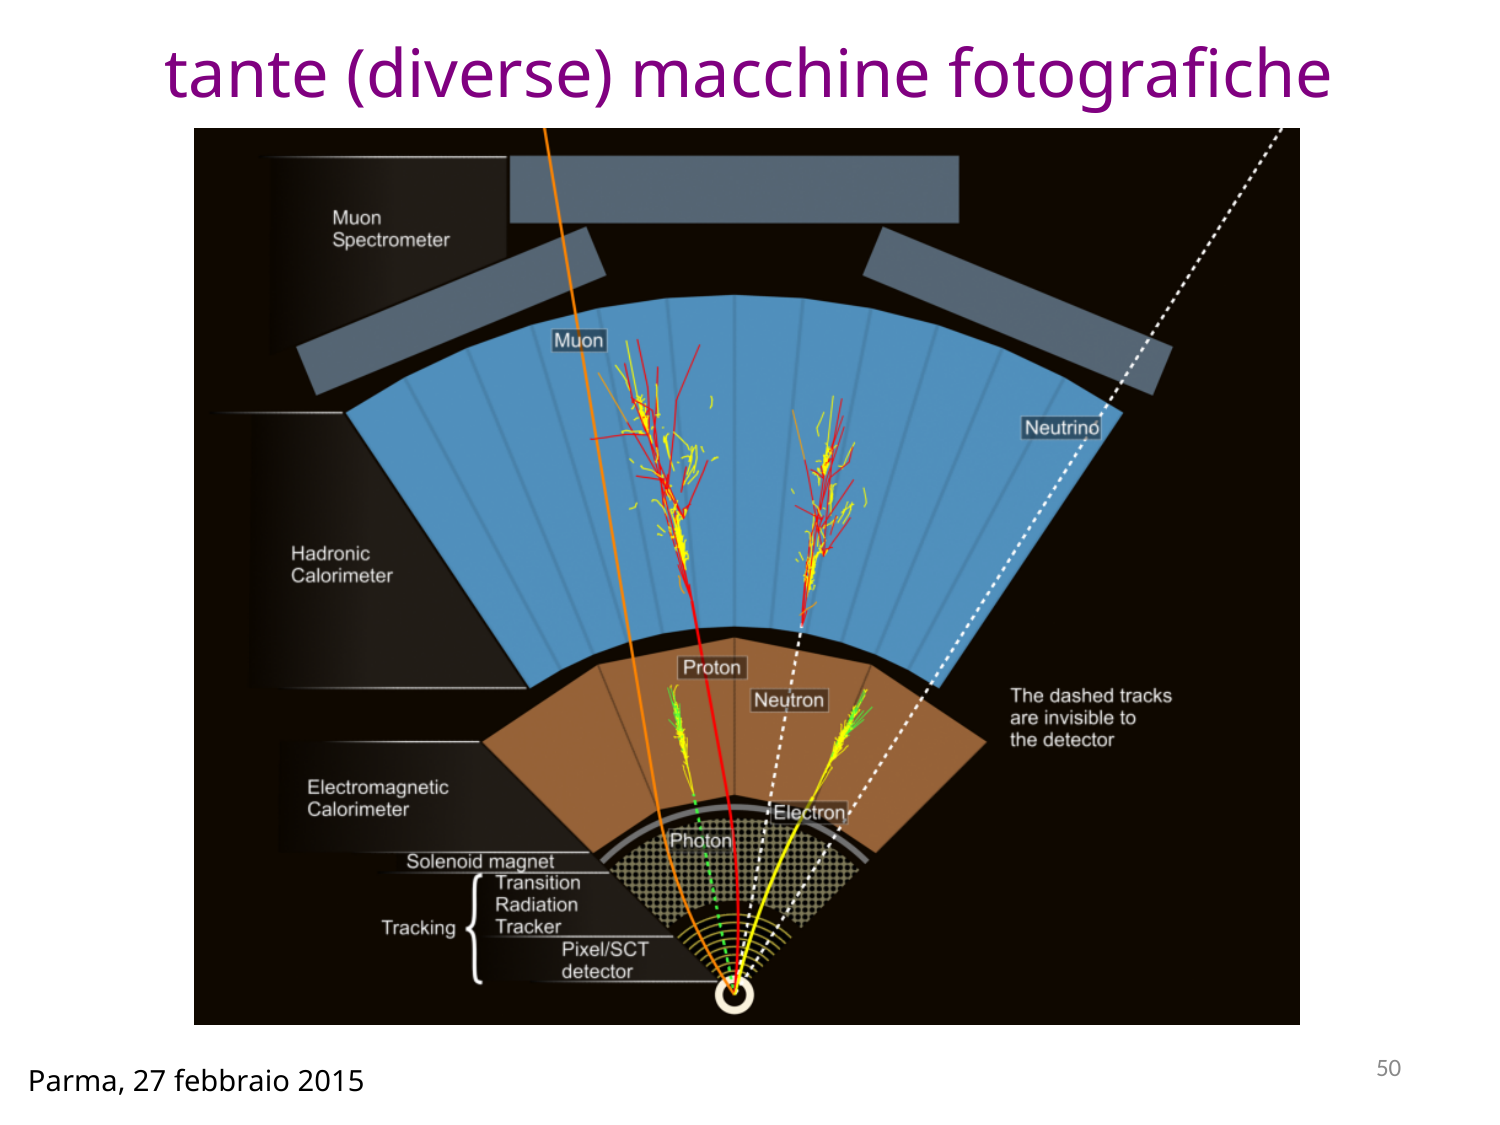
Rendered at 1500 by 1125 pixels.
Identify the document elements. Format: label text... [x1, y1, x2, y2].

text_box <number> [1074, 1042, 1417, 1095]
text_box tante (diverse) macchine fotografiche [41, 0, 1459, 132]
picture [194, 128, 1300, 1025]
